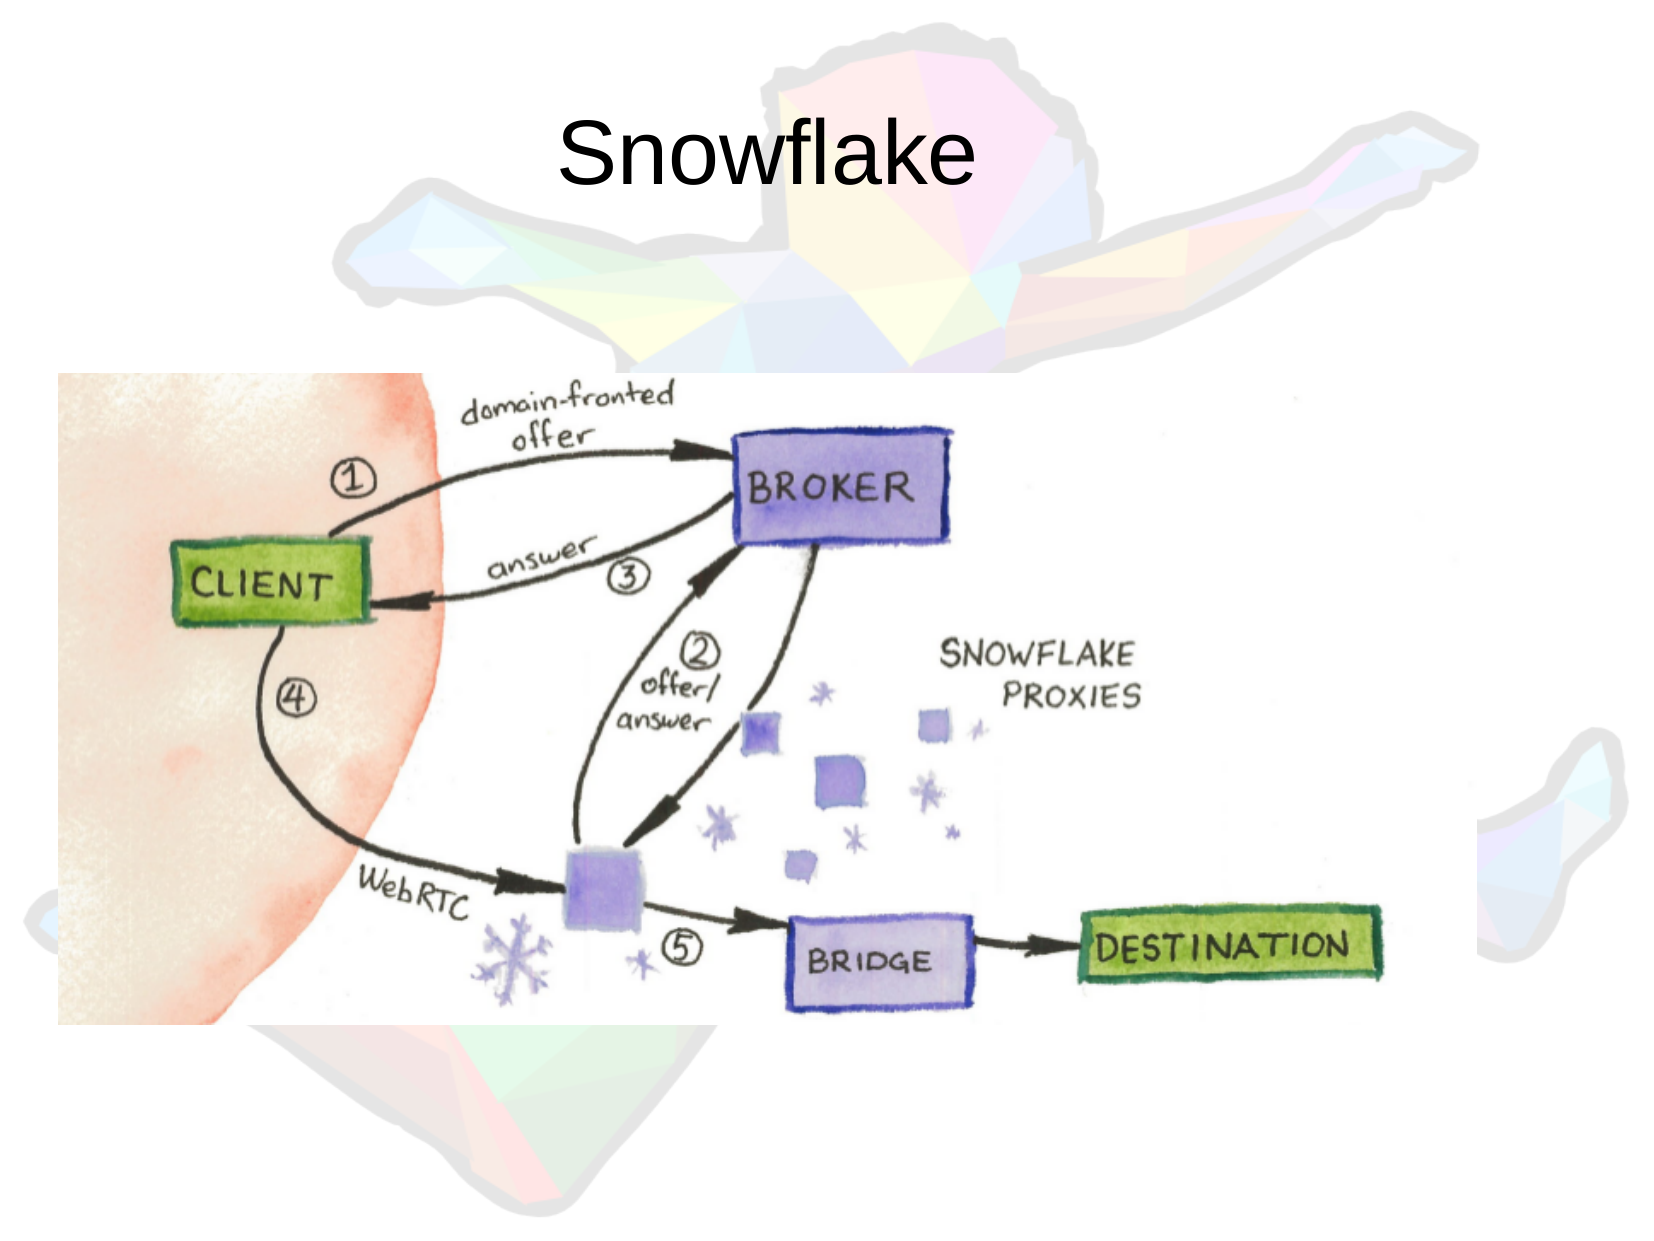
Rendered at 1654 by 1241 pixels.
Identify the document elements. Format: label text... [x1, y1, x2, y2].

title Snowflake [58, 49, 1477, 257]
picture [58, 373, 1477, 1025]
